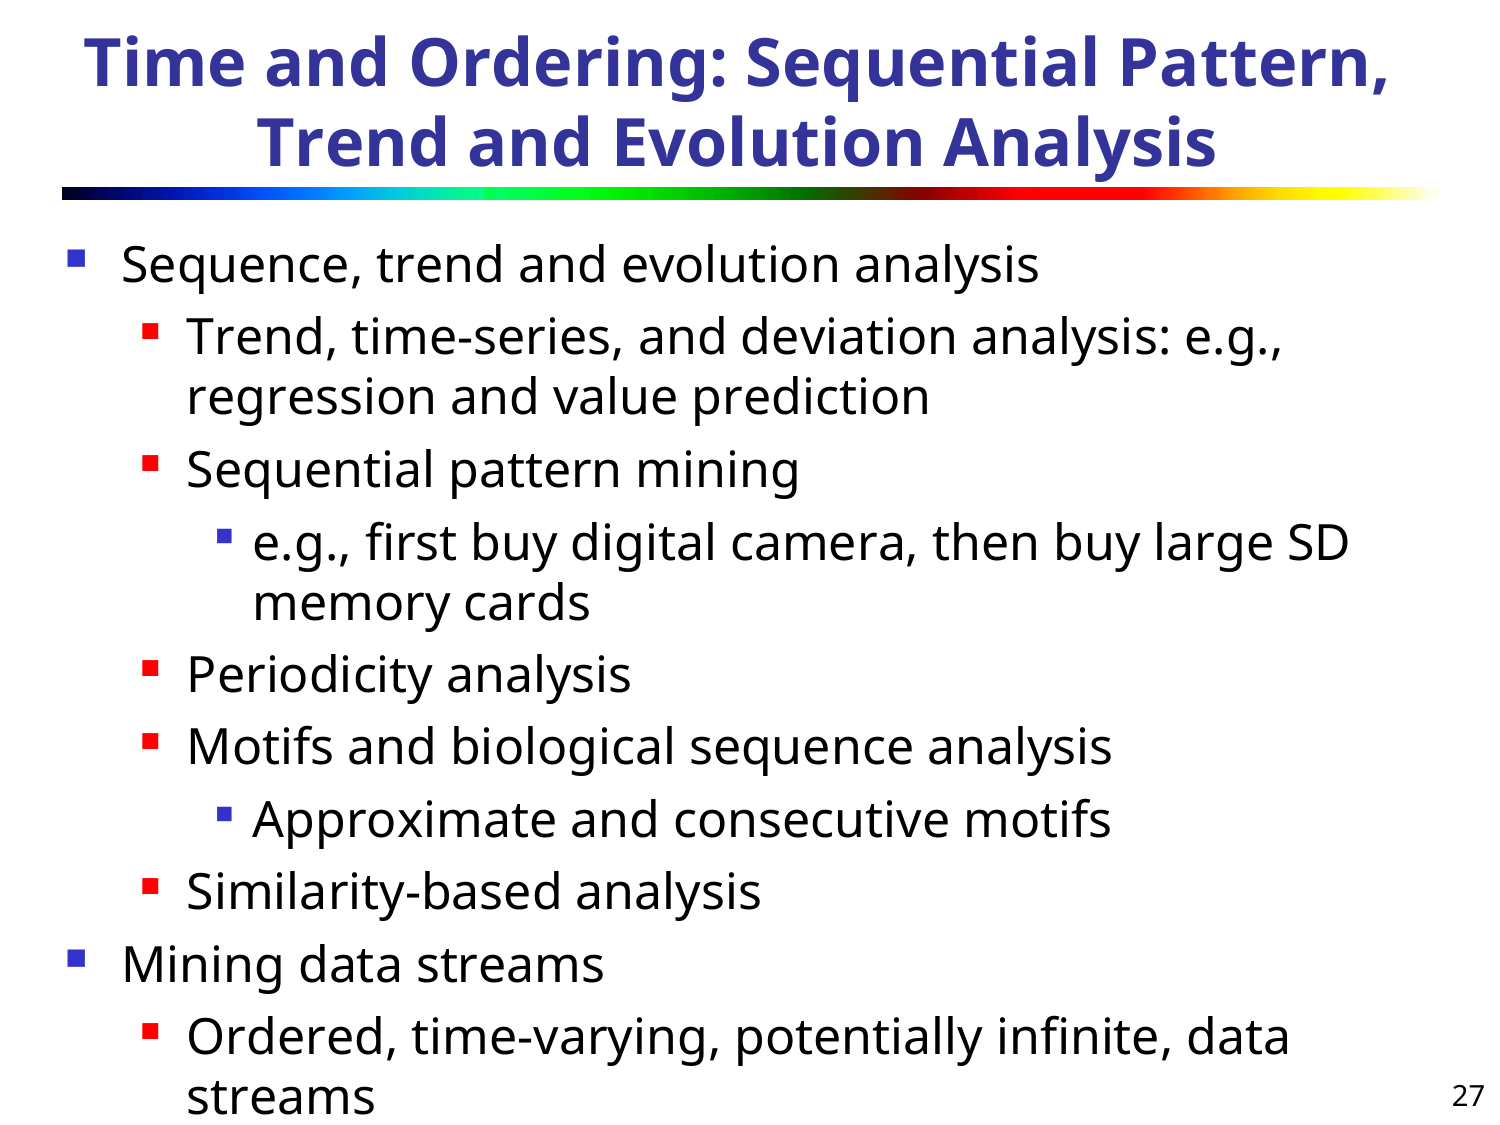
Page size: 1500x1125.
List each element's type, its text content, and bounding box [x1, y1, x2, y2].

text_box <number> [1450, 1050, 1500, 1125]
title Time and Ordering: Sequential Pattern, Trend and Evolution Analysis [0, 12, 1475, 188]
list Sequence, trend and evolution analysis Trend, time-series, and deviation analysis: e.g., regression and value prediction Sequential pattern mining e.g., first buy digital camera, then buy large SD memory cards Periodicity analysis Motifs and biological sequence analysis Approximate and consecutive motifs Similarity-based analysis Mining data streams Ordered, time-varying, potentially infinite, data streams [50, 224, 1450, 1125]
